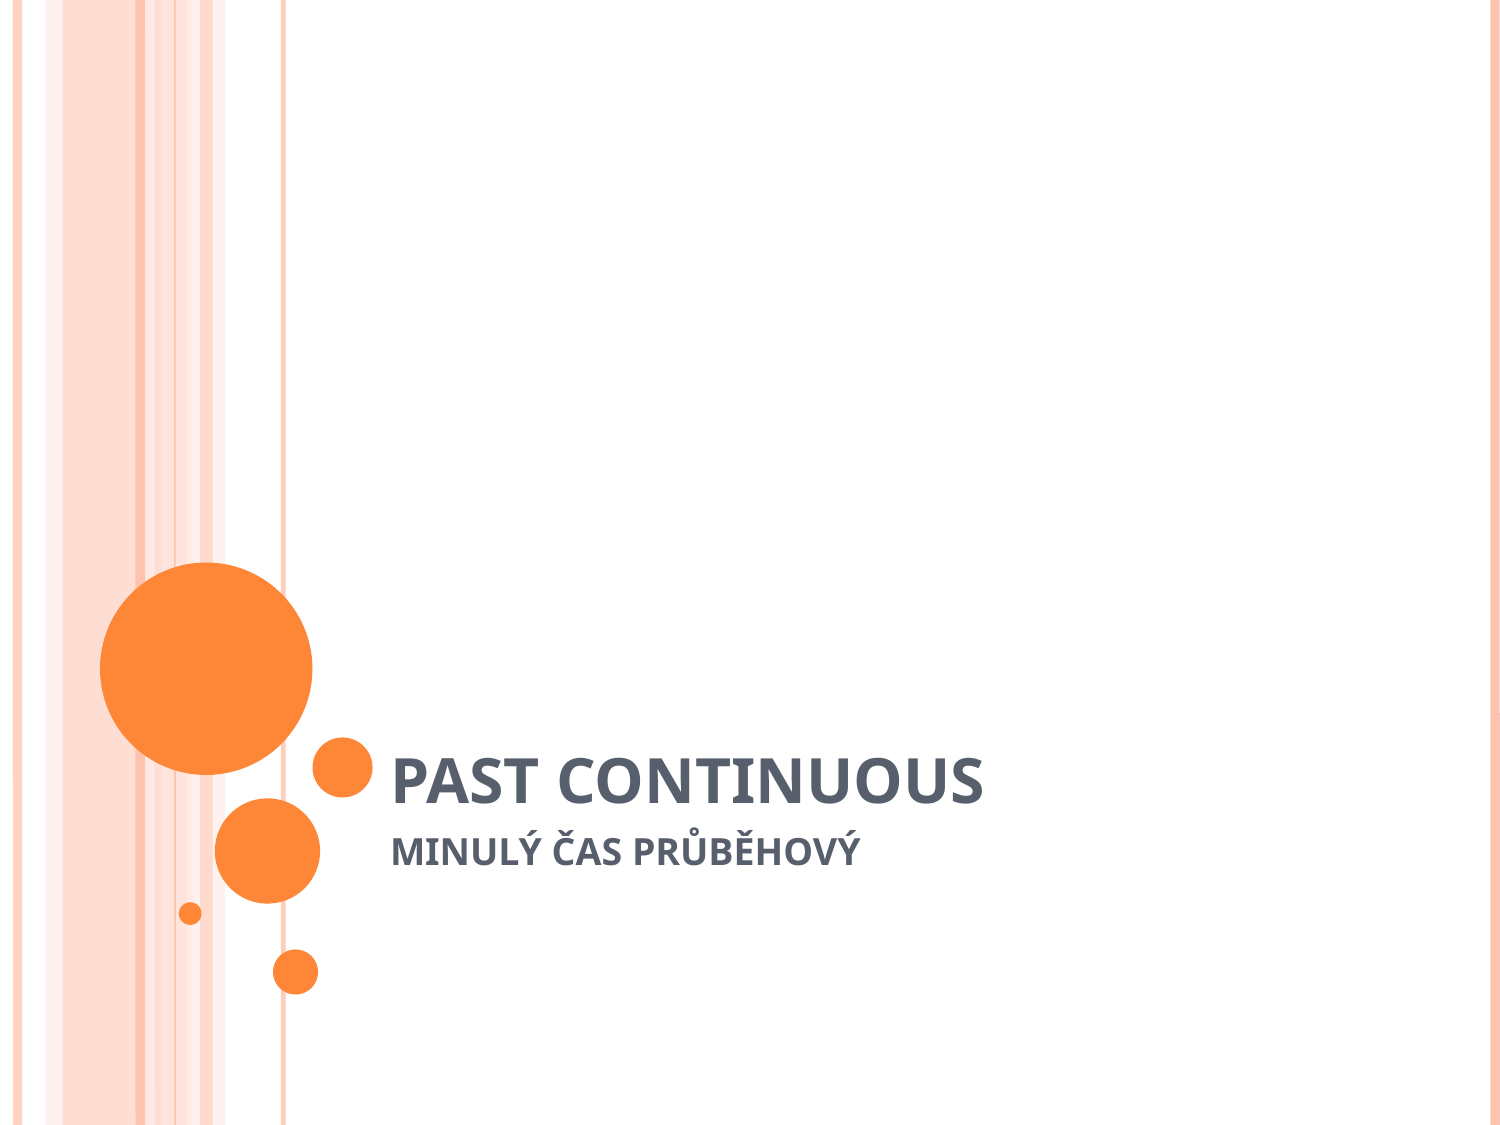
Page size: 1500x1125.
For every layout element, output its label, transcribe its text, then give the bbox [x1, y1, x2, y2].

title PAST CONTINUOUS [375, 512, 1388, 820]
subtitle MINULÝ ČAS PRŮBĚHOVÝ [375, 820, 1388, 1046]
